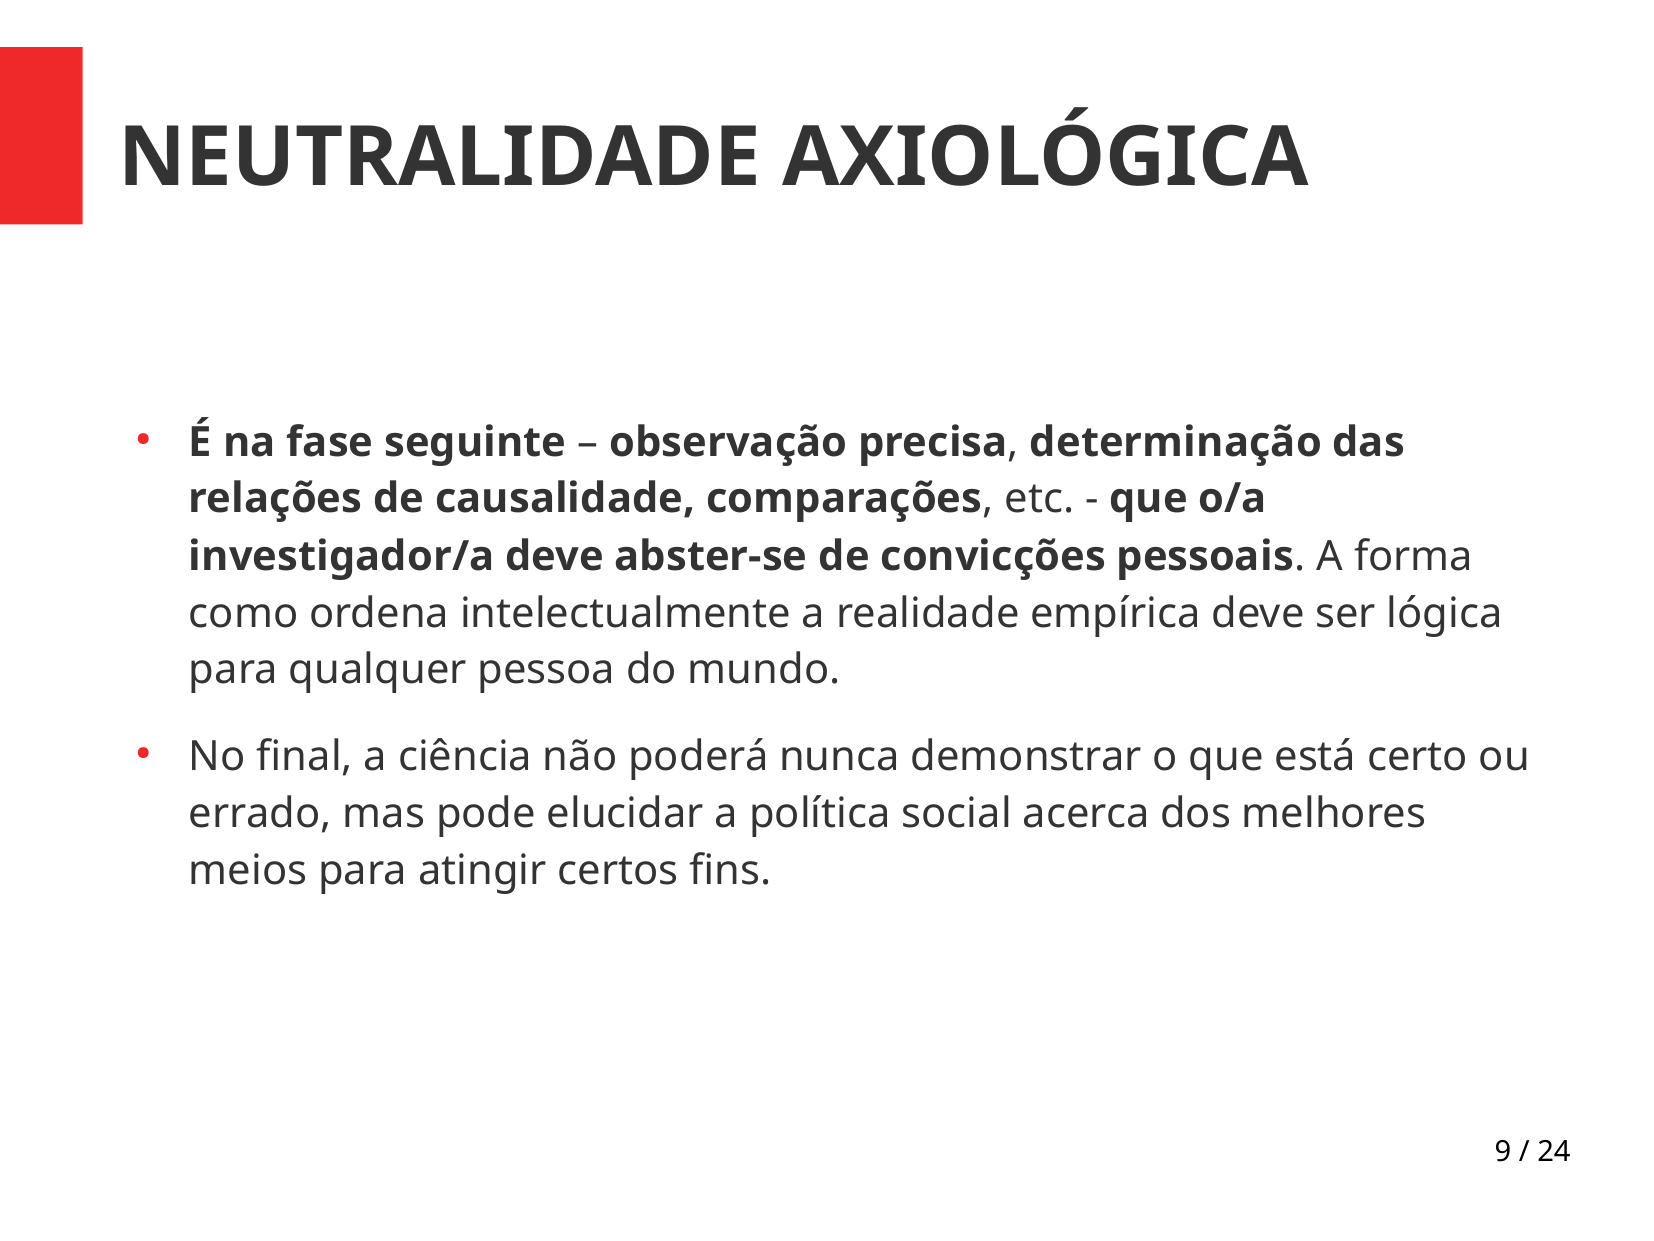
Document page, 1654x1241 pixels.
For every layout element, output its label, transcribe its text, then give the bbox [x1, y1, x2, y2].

title NEUTRALIDADE AXIOLÓGICA [118, 45, 1571, 260]
list É na fase seguinte – observação precisa, determinação das relações de causalidade, comparações, etc. - que o/a investigador/a deve abster-se de convicções pessoais. A forma como ordena intelectualmente a realidade empírica deve ser lógica para qualquer pessoa do mundo. No final, a ciência não poderá nunca demonstrar o que está certo ou errado, mas pode elucidar a política social acerca dos melhores meios para atingir certos fins. [118, 324, 1536, 1045]
